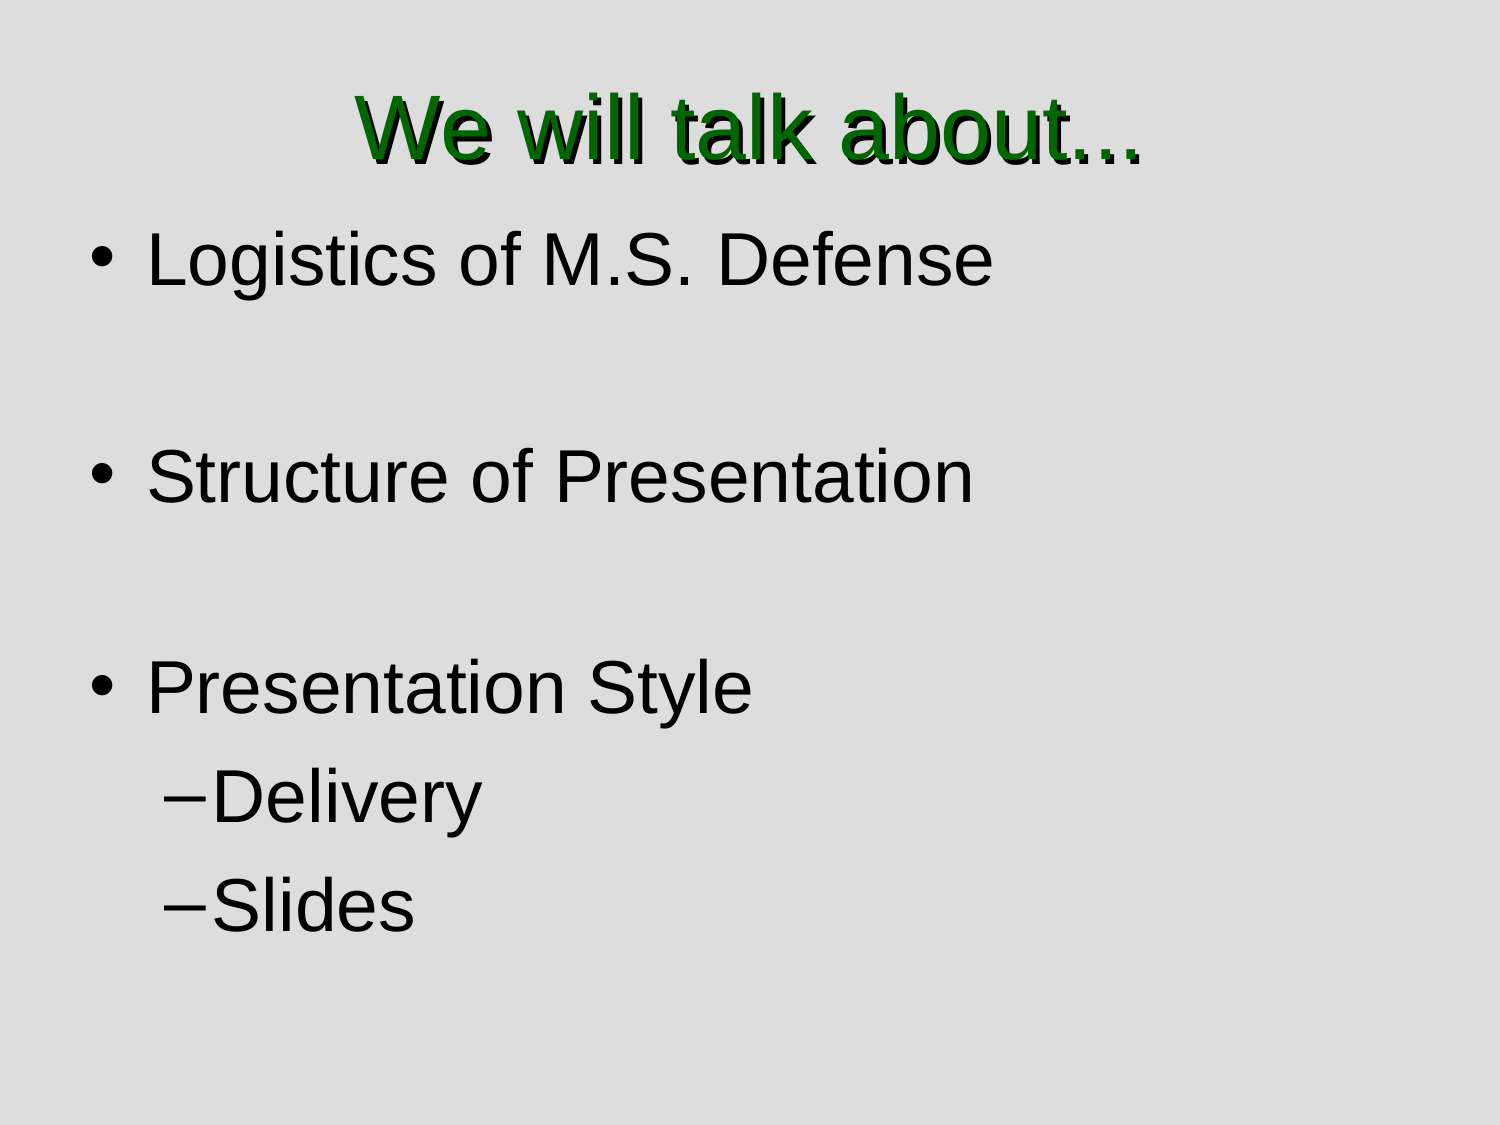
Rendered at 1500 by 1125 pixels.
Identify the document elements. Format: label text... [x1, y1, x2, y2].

title We will talk about... [75, 45, 1426, 202]
list Logistics of M.S. Defense Structure of Presentation Presentation Style Delivery Slides [75, 202, 1426, 1063]
